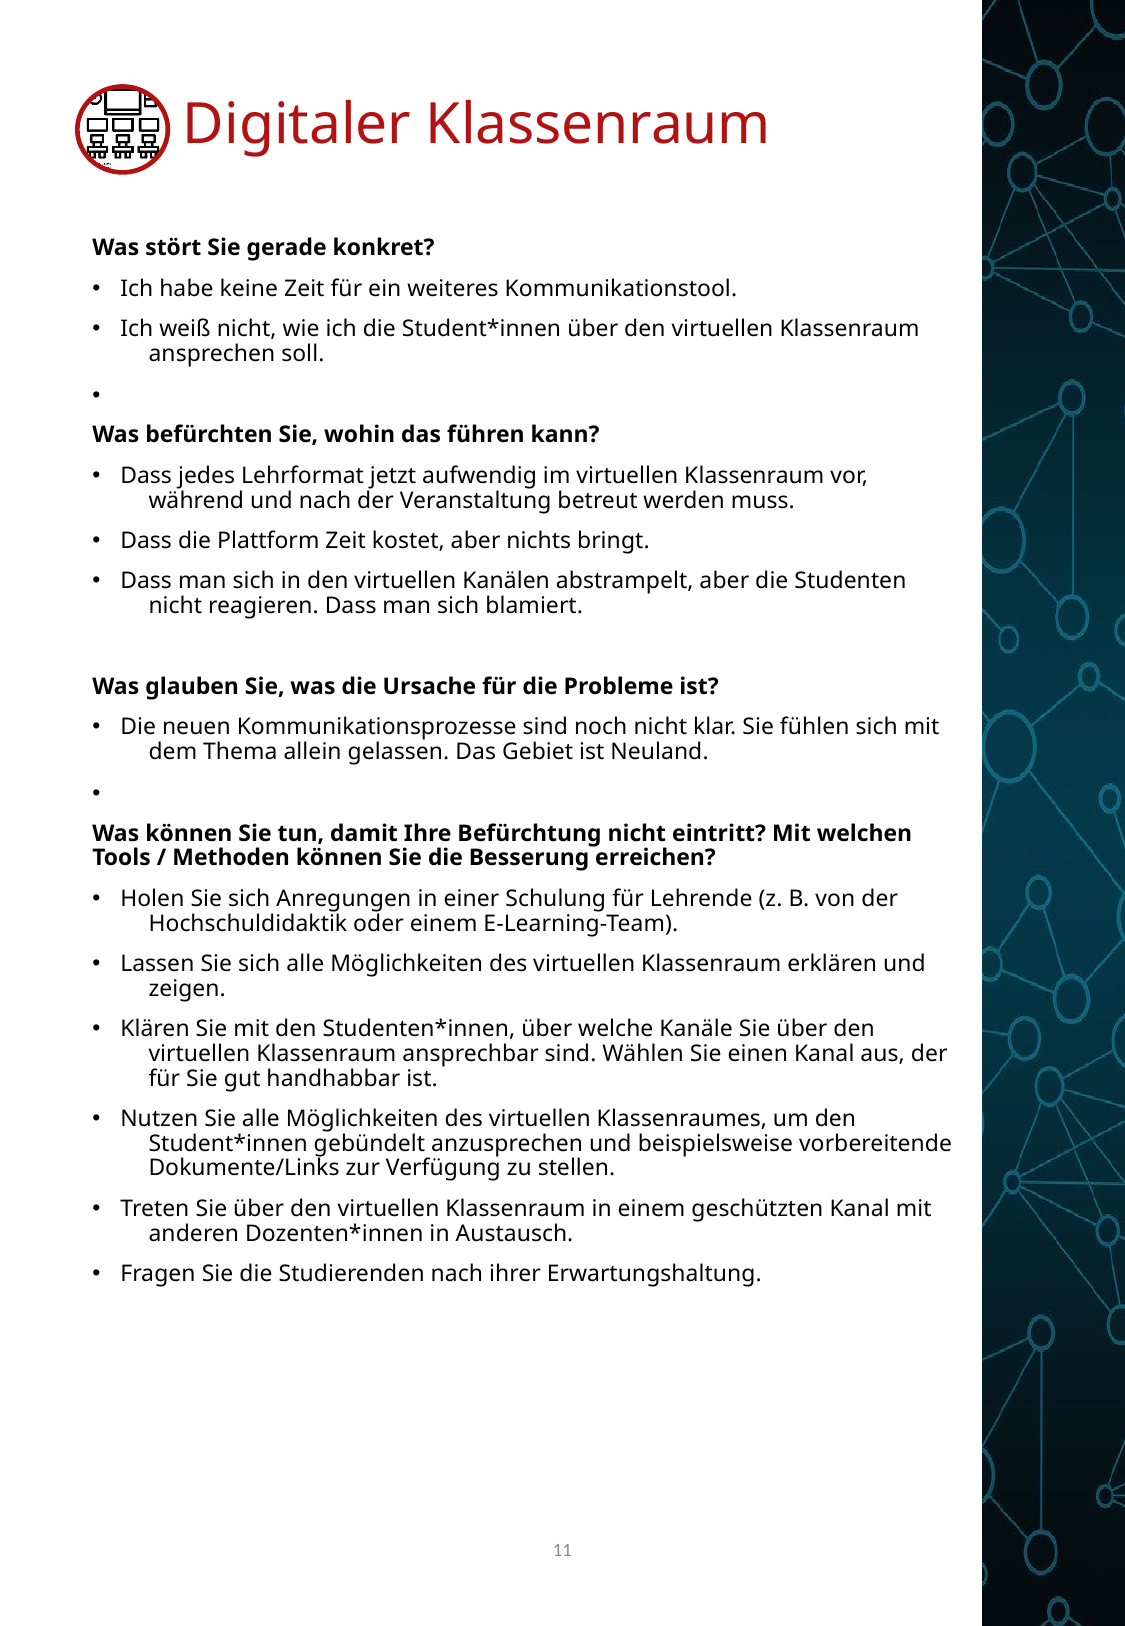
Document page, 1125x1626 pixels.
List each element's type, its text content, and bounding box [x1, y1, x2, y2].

list Was stört Sie gerade konkret? Ich habe keine Zeit für ein weiteres Kommunikationstool. Ich weiß nicht, wie ich die Student*innen über den virtuellen Klassenraum ansprechen soll. Was befürchten Sie, wohin das führen kann? Dass jedes Lehrformat jetzt aufwendig im virtuellen Klassenraum vor, während und nach der Veranstaltung betreut werden muss. Dass die Plattform Zeit kostet, aber nichts bringt. Dass man sich in den virtuellen Kanälen abstrampelt, aber die Studenten nicht reagieren. Dass man sich blamiert. Was glauben Sie, was die Ursache für die Probleme ist? Die neuen Kommunikationsprozesse sind noch nicht klar. Sie fühlen sich mit dem Thema allein gelassen. Das Gebiet ist Neuland. Was können Sie tun, damit Ihre Befürchtung nicht eintritt? Mit welchen Tools / Methoden können Sie die Besserung erreichen? Holen Sie sich Anregungen in einer Schulung für Lehrende (z. B. von der Hochschuldidaktik oder einem E-Learning-Team). Lassen Sie sich alle Möglichkeiten des virtuellen Klassenraum erklären und zeigen. Klären Sie mit den Studenten*innen, über welche Kanäle Sie über den virtuellen Klassenraum ansprechbar sind. Wählen Sie einen Kanal aus, der für Sie gut handhabbar ist. Nutzen Sie alle Möglichkeiten des virtuellen Klassenraumes, um den Student*innen gebündelt anzusprechen und beispielsweise vorbereitende Dokumente/Links zur Verfügung zu stellen. Treten Sie über den virtuellen Klassenraum in einem geschützten Kanal mit anderen Dozenten*innen in Austausch. Fragen Sie die Studierenden nach ihrer Erwartungshaltung. [77, 185, 982, 1464]
text_box 11 [372, 1506, 753, 1593]
text_box [77, 86, 168, 173]
title Digitaler Klassenraum [167, 86, 1125, 232]
